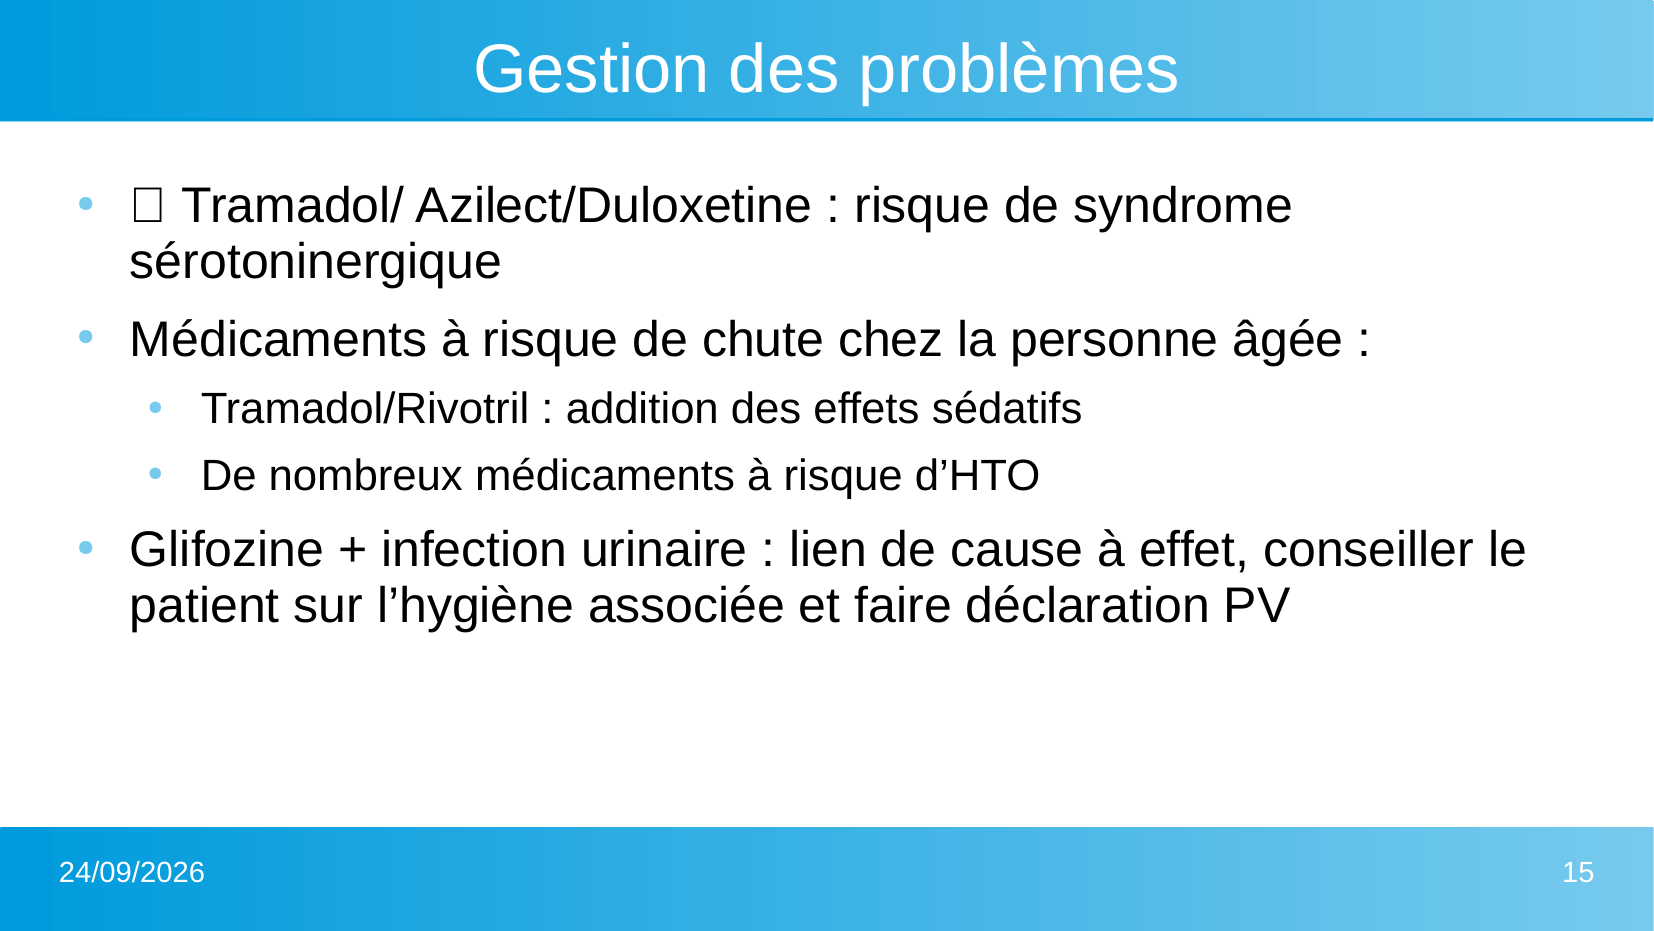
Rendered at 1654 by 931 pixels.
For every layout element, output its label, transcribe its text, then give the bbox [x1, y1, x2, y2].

list  Tramadol/ Azilect/Duloxetine : risque de syndrome sérotoninergique Médicaments à risque de chute chez la personne âgée : Tramadol/Rivotril : addition des effets sédatifs De nombreux médicaments à risque d’HTO Glifozine + infection urinaire : lien de cause à effet, conseiller le patient sur l’hygiène associée et faire déclaration PV [59, 177, 1595, 768]
title Gestion des problèmes [59, 29, 1595, 108]
